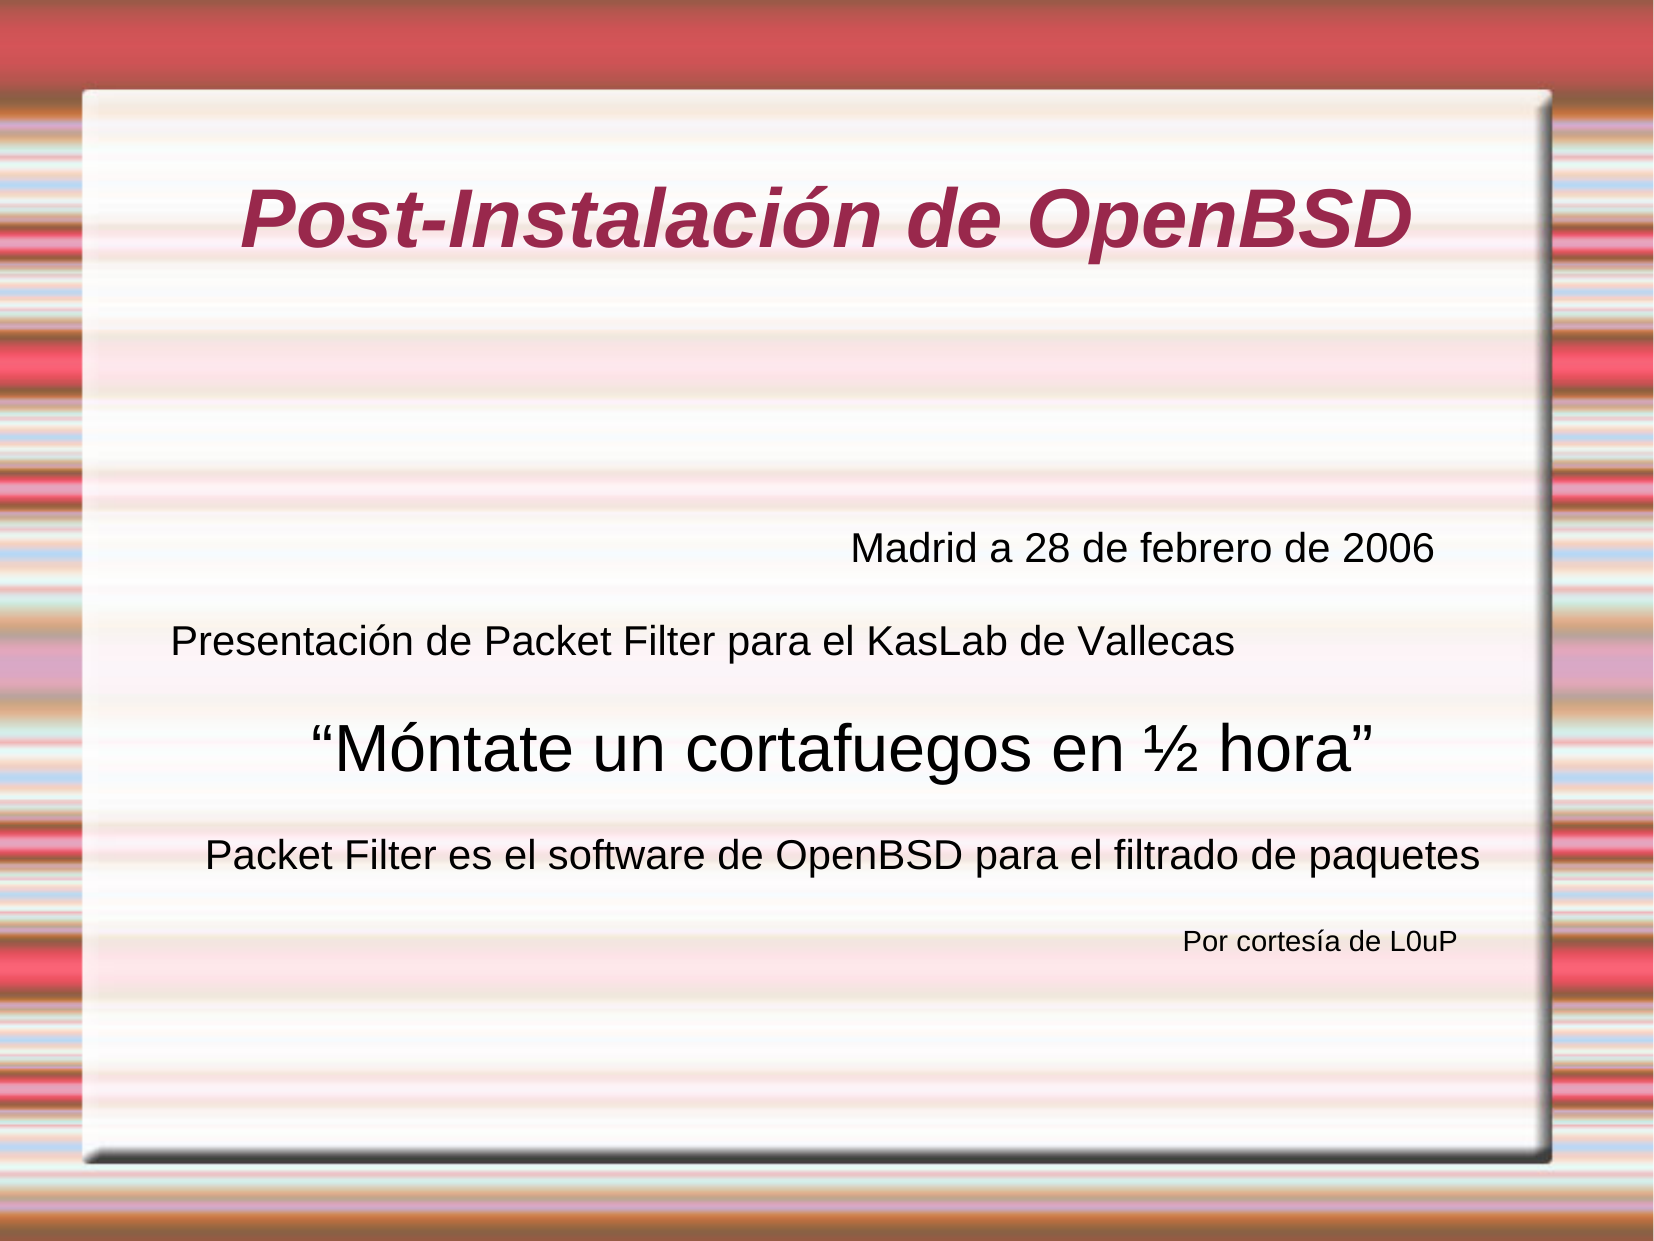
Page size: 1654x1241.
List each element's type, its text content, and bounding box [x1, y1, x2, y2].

title Post-Instalación de OpenBSD [121, 114, 1534, 322]
picture [0, 0, 1654, 1241]
text_box Madrid a 28 de febrero de 2006 Presentación de Packet Filter para el KasLab de Vallecas “Móntate un cortafuegos en ½ hora” Packet Filter es el software de OpenBSD para el filtrado de paquetes Por cortesía de L0uP [135, 350, 1516, 1133]
